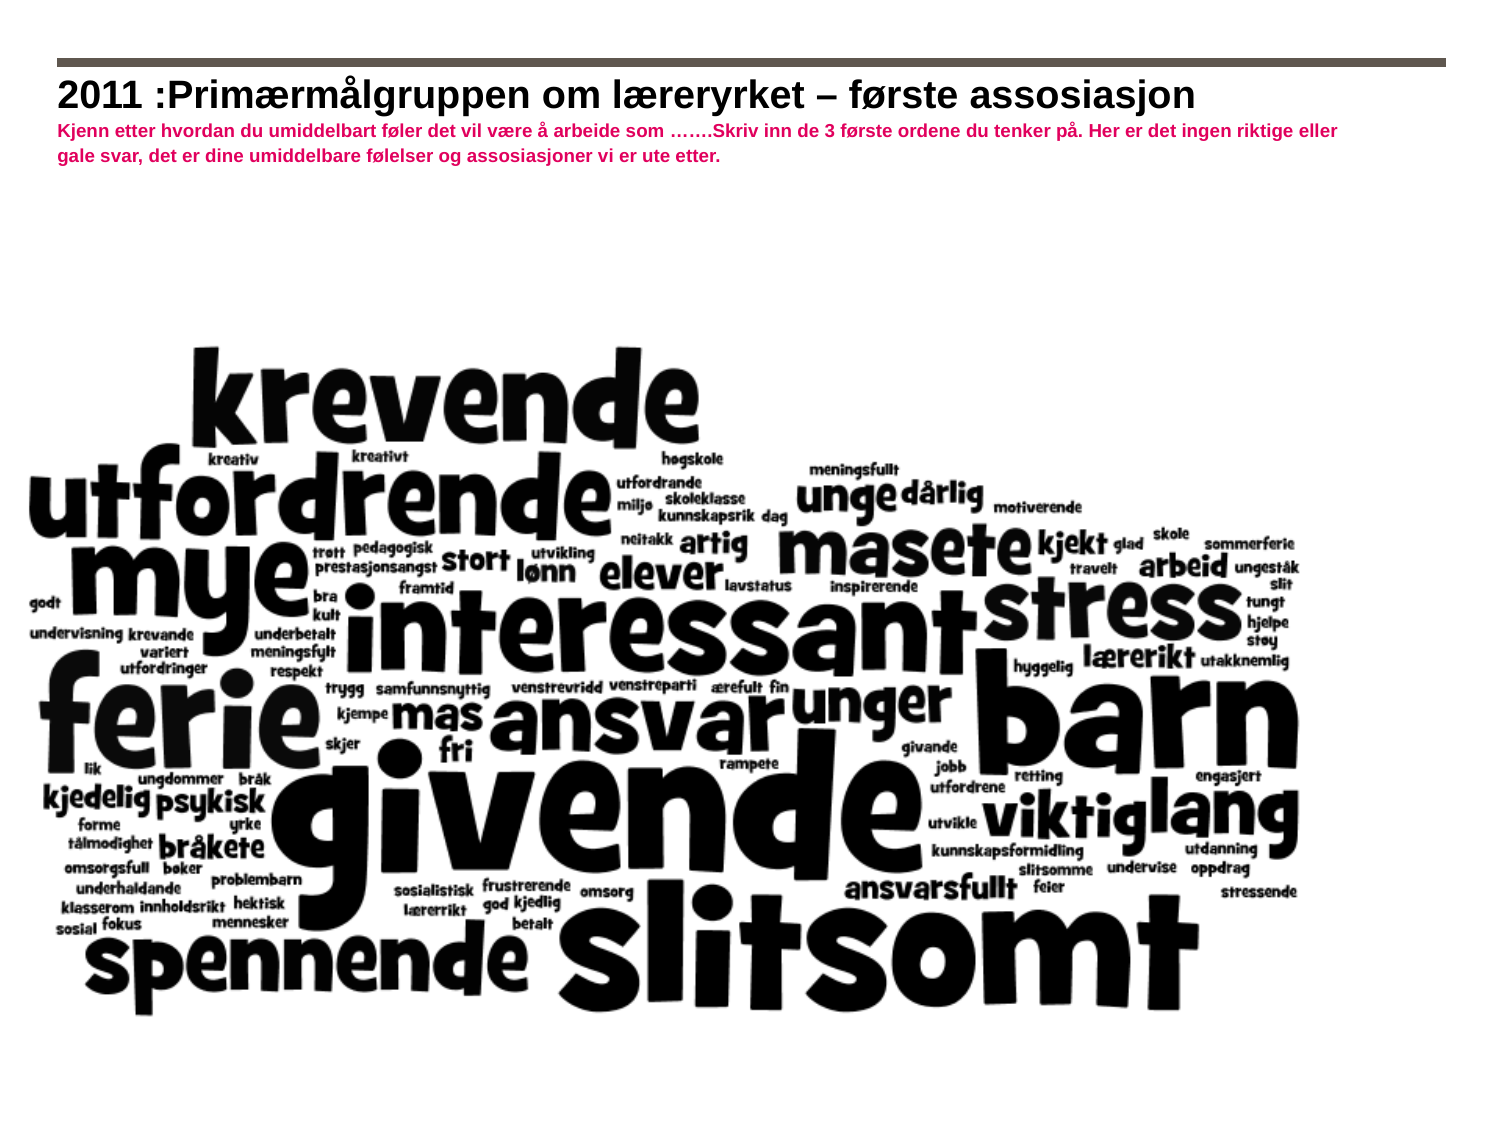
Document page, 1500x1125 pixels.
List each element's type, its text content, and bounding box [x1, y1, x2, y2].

title 2011 :Primærmålgruppen om læreryrket – første assosiasjon Kjenn etter hvordan du umiddelbart føler det vil være å arbeide som …….Skriv inn de 3 første ordene du tenker på. Her er det ingen riktige eller gale svar, det er dine umiddelbare følelser og assosiasjoner vi er ute etter. [57, 64, 1365, 232]
picture [17, 290, 1312, 1040]
